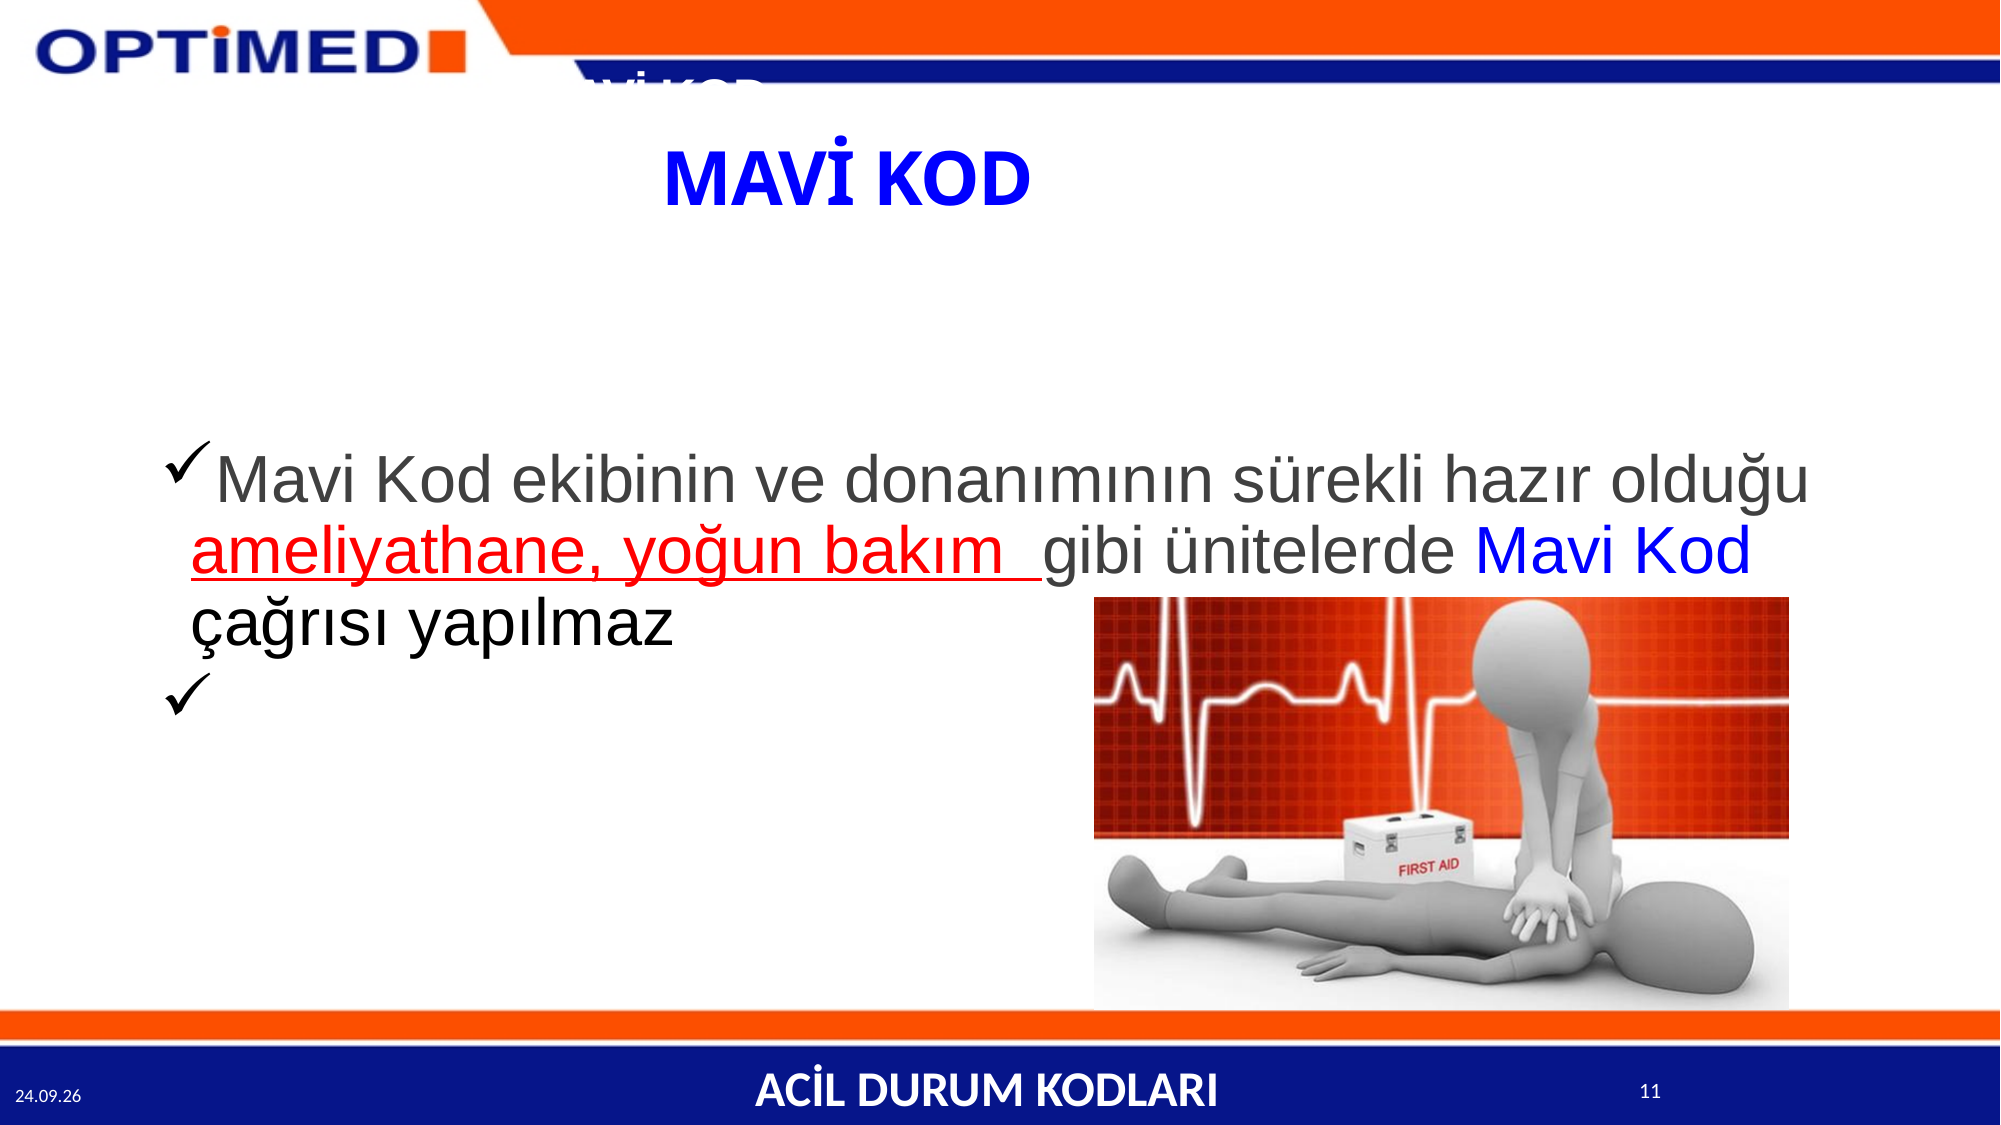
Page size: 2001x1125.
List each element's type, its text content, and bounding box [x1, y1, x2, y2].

picture [0, 0, 2000, 1125]
text_box 12.10.2021 [0, 1065, 350, 1125]
text_box [0, 196, 1977, 1120]
text_box Mavi Kod ekibinin ve donanımının sürekli hazır olduğu ameliyathane, yoğun bakım gibi ünitelerde Mavi Kod çağrısı yapılmaz [145, 437, 1849, 737]
text_box ACİL DURUM KODLARI [350, 1049, 1625, 1125]
title MAVİ KOD [515, 7, 1961, 62]
picture [1094, 597, 1789, 1010]
text_box MAVİ KOD [646, 41, 1178, 229]
picture [966, 529, 1034, 596]
